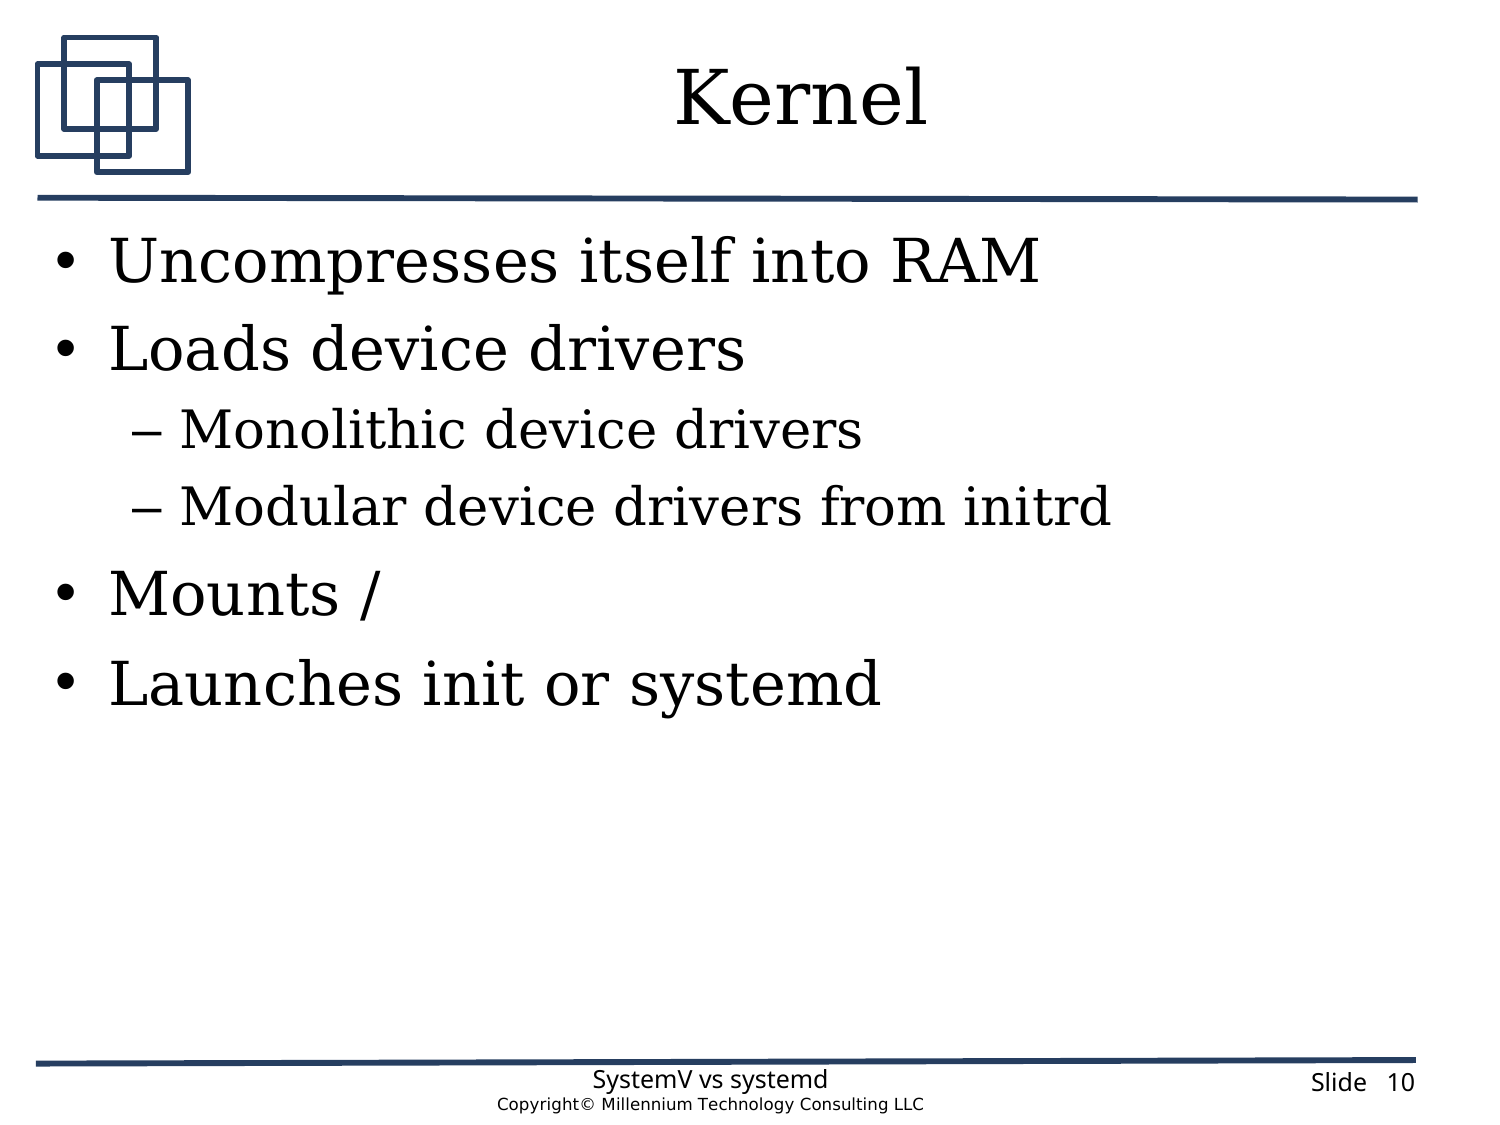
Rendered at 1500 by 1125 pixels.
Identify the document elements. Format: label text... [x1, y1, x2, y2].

list Uncompresses itself into RAM Loads device drivers Monolithic device drivers Modular device drivers from initrd Mounts / Launches init or systemd [37, 224, 1426, 1057]
title Kernel [149, 0, 1426, 196]
